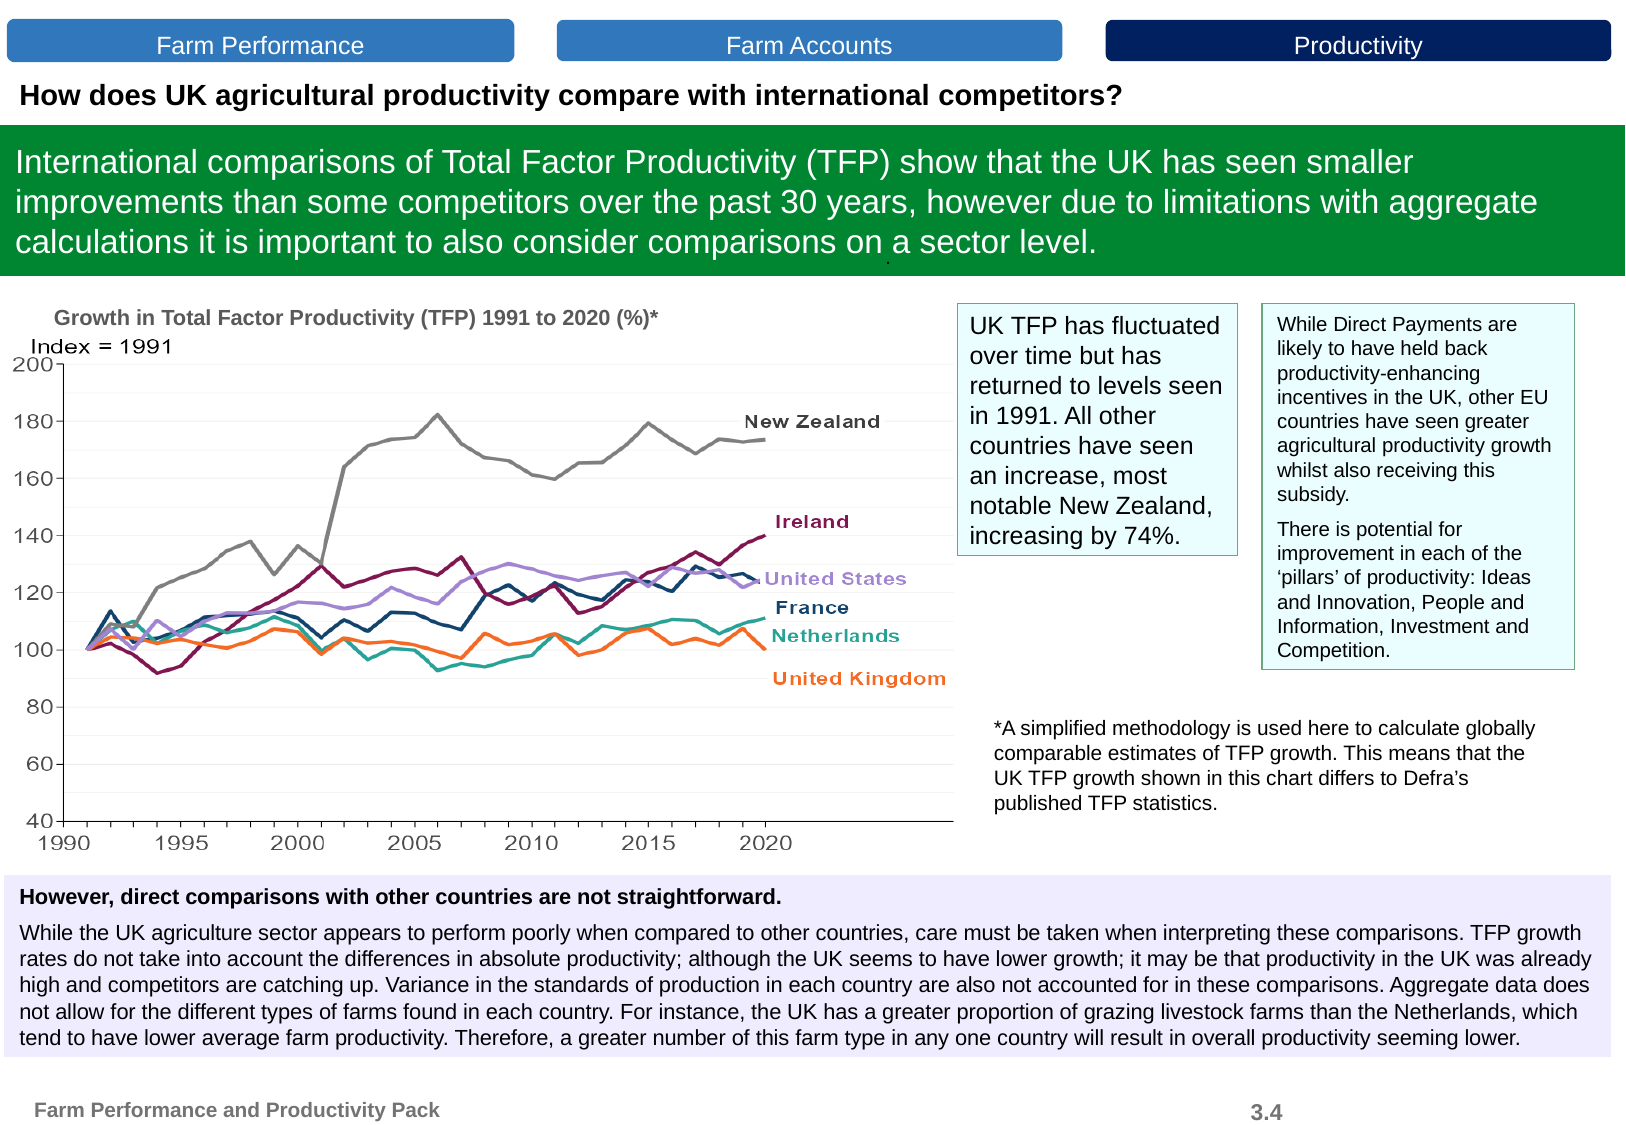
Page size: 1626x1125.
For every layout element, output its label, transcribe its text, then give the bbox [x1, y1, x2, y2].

text_box Productivity [1105, 19, 1612, 62]
text_box Farm Performance and Productivity Pack [34, 1097, 440, 1122]
text_box Farm Accounts [556, 19, 1063, 62]
picture [7, 336, 958, 859]
text_box While Direct Payments are likely to have held back productivity-enhancing incentives in the UK, other EU countries have seen greater agricultural productivity growth whilst also receiving this subsidy. There is potential for improvement in each of the ‘pillars’ of productivity: Ideas and Innovation, People and Information, Investment and Competition. [1262, 304, 1575, 669]
text_box Growth in Total Factor Productivity (TFP) 1991 to 2020 (%)* [0, 296, 752, 337]
text_box 3.4 [1235, 1081, 1602, 1125]
text_box *A simplified methodology is used here to calculate globally comparable estimates of TFP growth. This means that the UK TFP growth shown in this chart differs to Defra’s published TFP statistics. [979, 707, 1572, 822]
text_box Farm Performance [7, 19, 514, 62]
text_box International comparisons of Total Factor Productivity (TFP) show that the UK has seen smaller improvements than some competitors over the past 30 years, however due to limitations with aggregate calculations it is important to also consider comparisons on a sector level. [0, 125, 1625, 276]
text_box UK TFP has fluctuated over time but has returned to levels seen in 1991. All other countries have seen an increase, most notable New Zealand, increasing by 74%. [957, 303, 1238, 555]
text_box How does UK agricultural productivity compare with international competitors? [4, 68, 1274, 120]
text_box . [870, 237, 1367, 276]
text_box However, direct comparisons with other countries are not straightforward. While the UK agriculture sector appears to perform poorly when compared to other countries, care must be taken when interpreting these comparisons. TFP growth rates do not take into account the differences in absolute productivity; although the UK seems to have lower growth; it may be that productivity in the UK was already high and competitors are catching up. Variance in the standards of production in each country are also not accounted for in these comparisons. Aggregate data does not allow for the different types of farms found in each country. For instance, the UK has a greater proportion of grazing livestock farms than the Netherlands, which tend to have lower average farm productivity. Therefore, a greater number of this farm type in any one country will result in overall productivity seeming lower. [4, 875, 1611, 1057]
